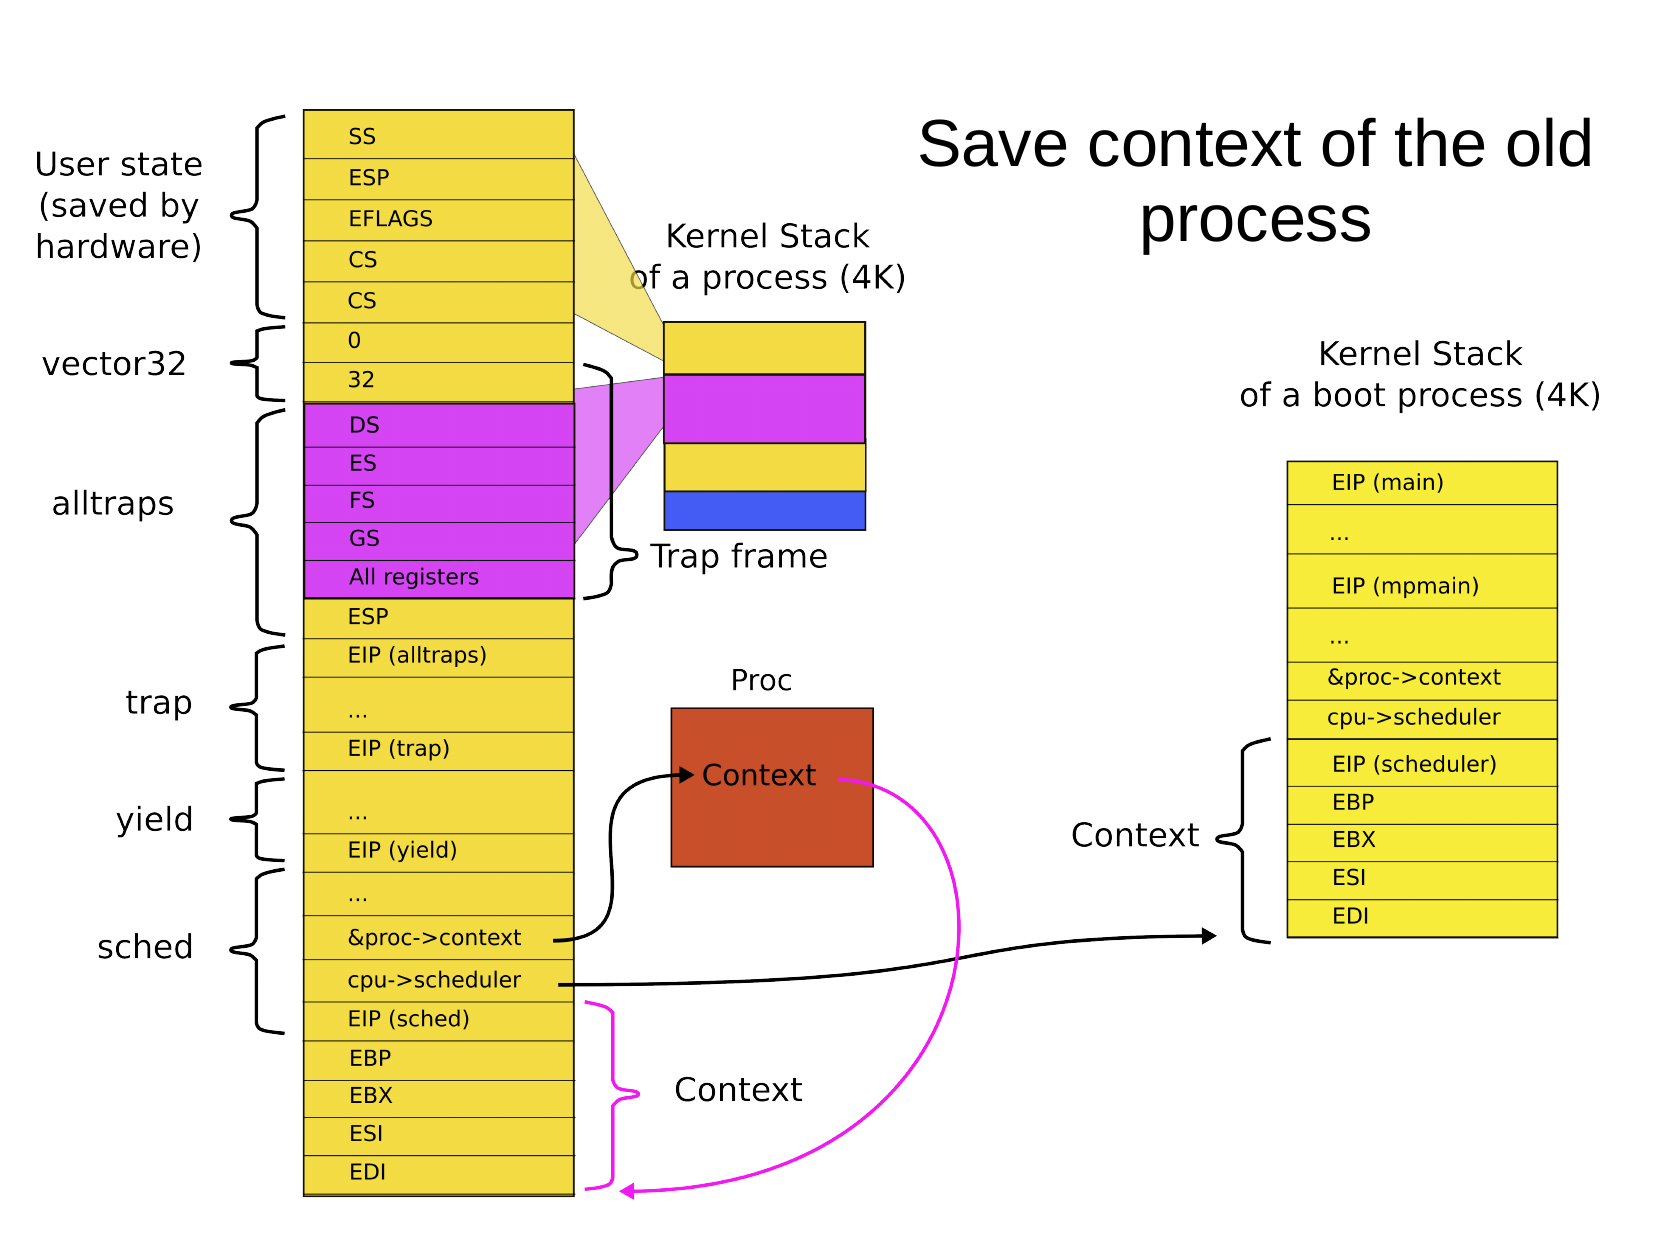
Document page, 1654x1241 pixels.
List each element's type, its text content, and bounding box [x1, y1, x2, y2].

list Save context of the old process [900, 105, 1613, 301]
picture [37, 109, 1599, 1201]
